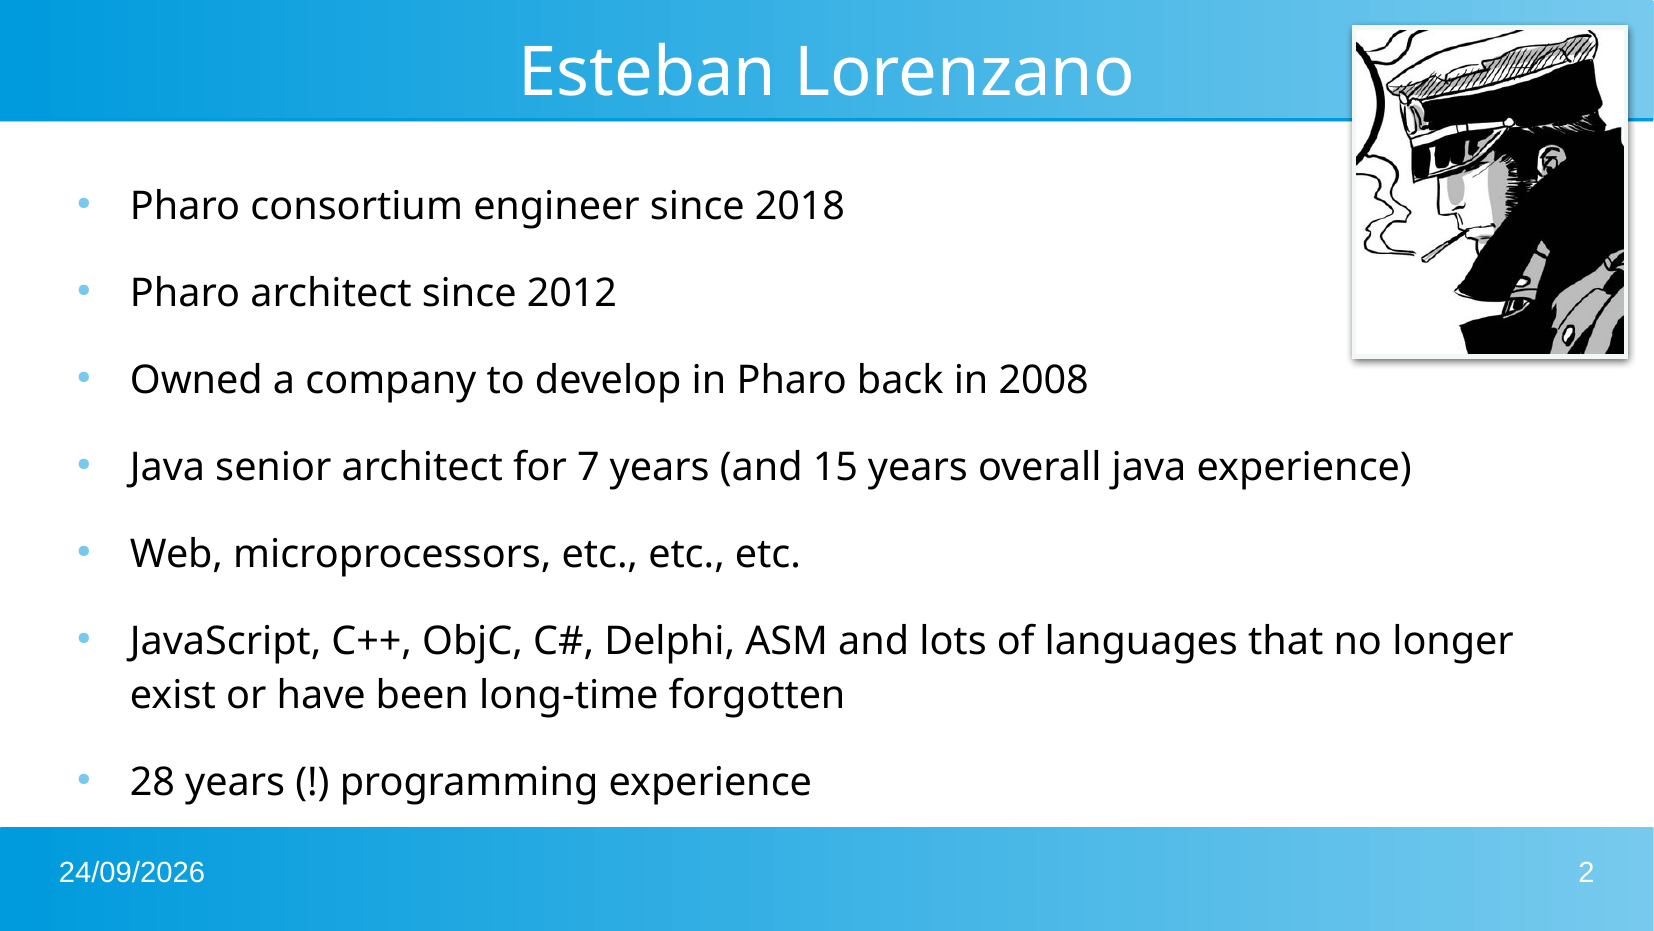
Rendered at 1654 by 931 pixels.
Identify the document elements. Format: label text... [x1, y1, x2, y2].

list Pharo consortium engineer since 2018 Pharo architect since 2012 Owned a company to develop in Pharo back in 2008 Java senior architect for 7 years (and 15 years overall java experience) Web, microprocessors, etc., etc., etc. JavaScript, C++, ObjC, C#, Delphi, ASM and lots of languages that no longer exist or have been long-time forgotten 28 years (!) programming experience [59, 177, 1595, 768]
title Esteban Lorenzano [59, 28, 1595, 109]
picture [1356, 29, 1625, 355]
